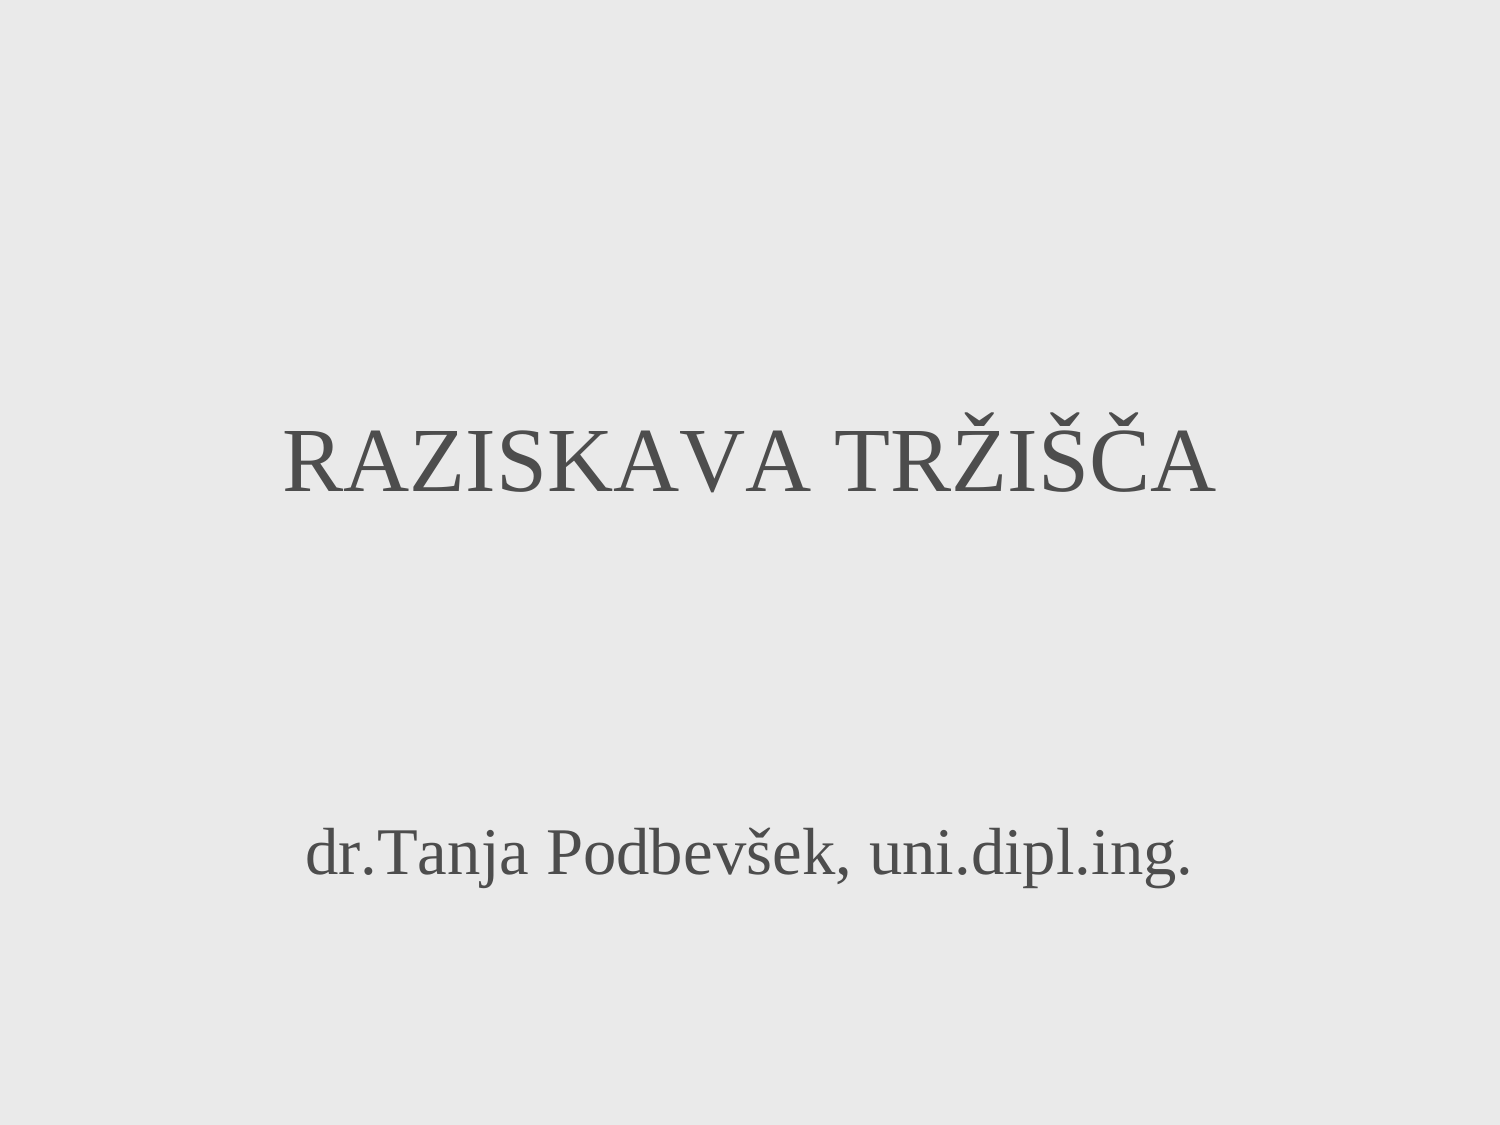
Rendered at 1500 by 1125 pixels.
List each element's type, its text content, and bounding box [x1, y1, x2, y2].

title RAZISKAVA TRŽIŠČA [112, 137, 1388, 663]
text_box dr.Tanja Podbevšek, uni.dipl.ing. [225, 800, 1276, 1088]
